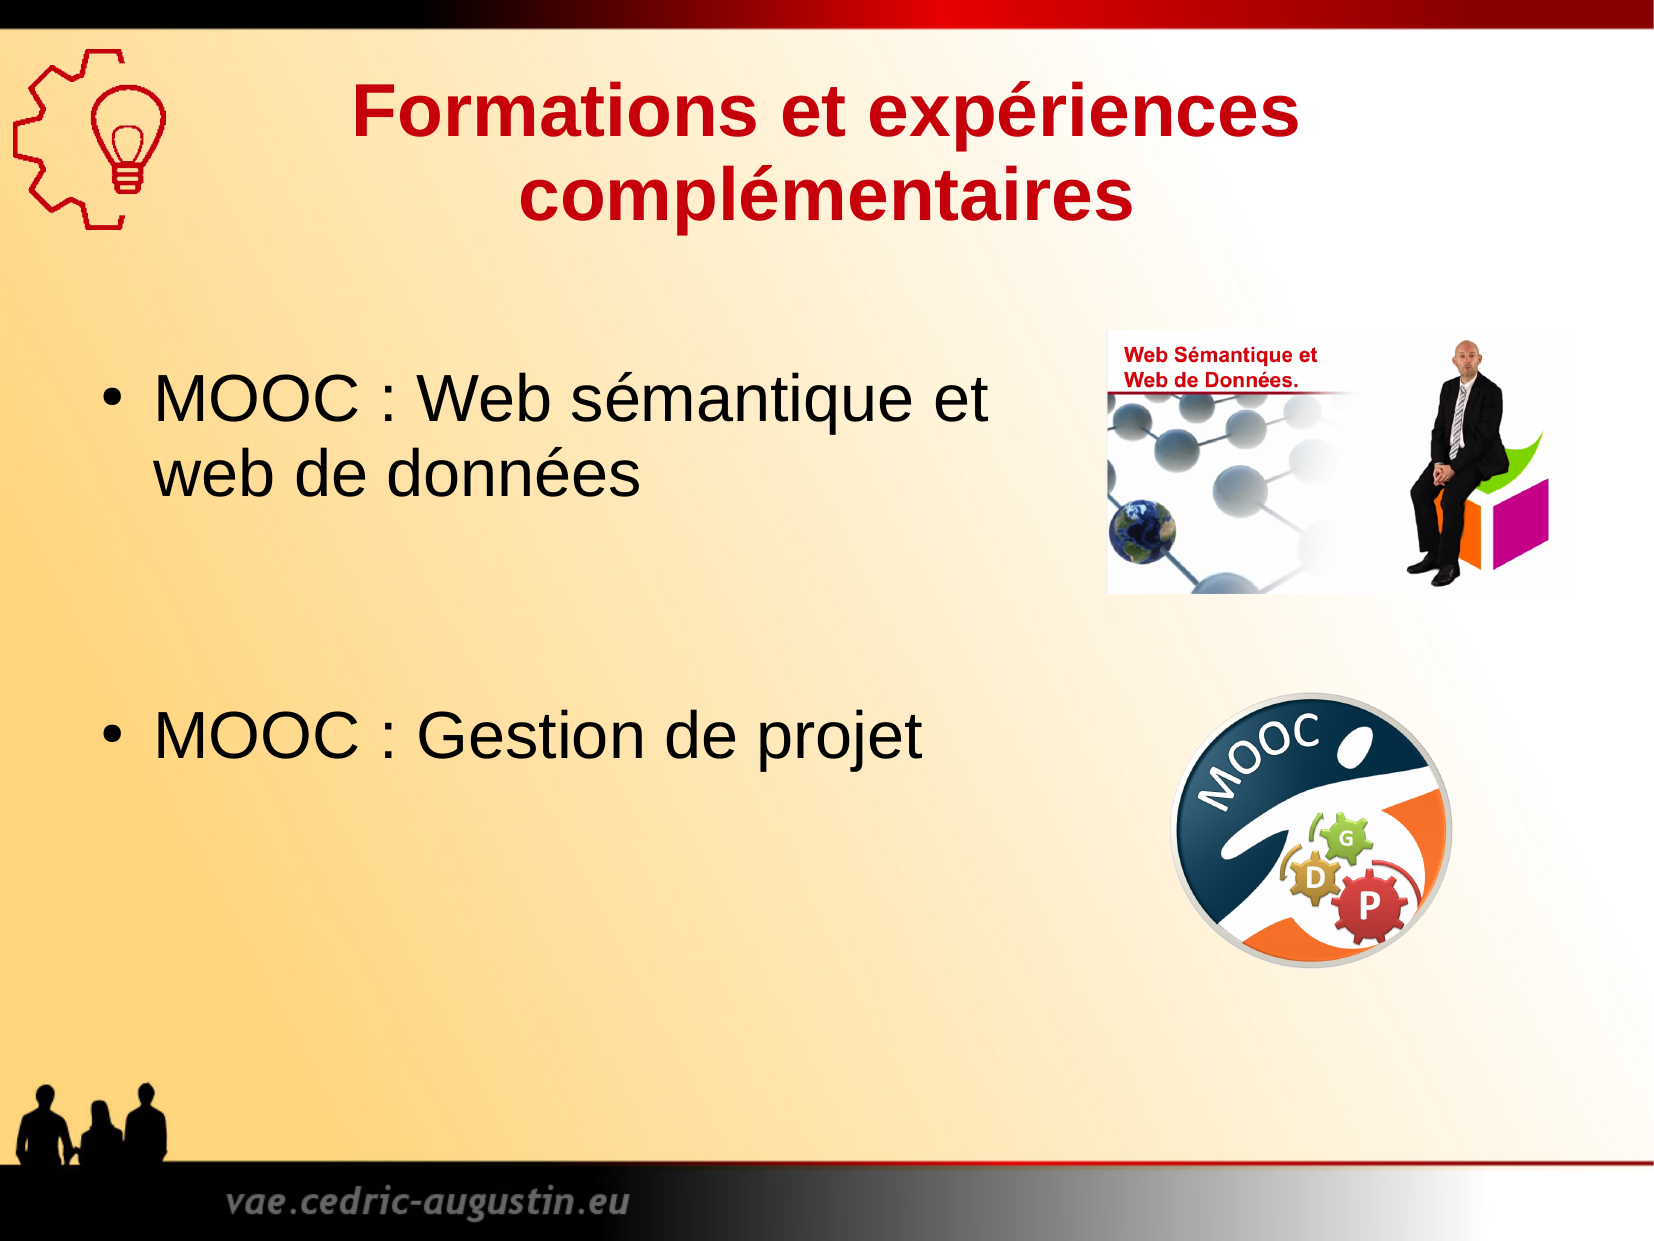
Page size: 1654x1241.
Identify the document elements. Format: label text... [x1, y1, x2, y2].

title Formations et expériences complémentaires [82, 49, 1571, 257]
list MOOC : Web sémantique et web de données MOOC : Gestion de projet [82, 256, 1052, 1099]
picture [0, 0, 1654, 1241]
